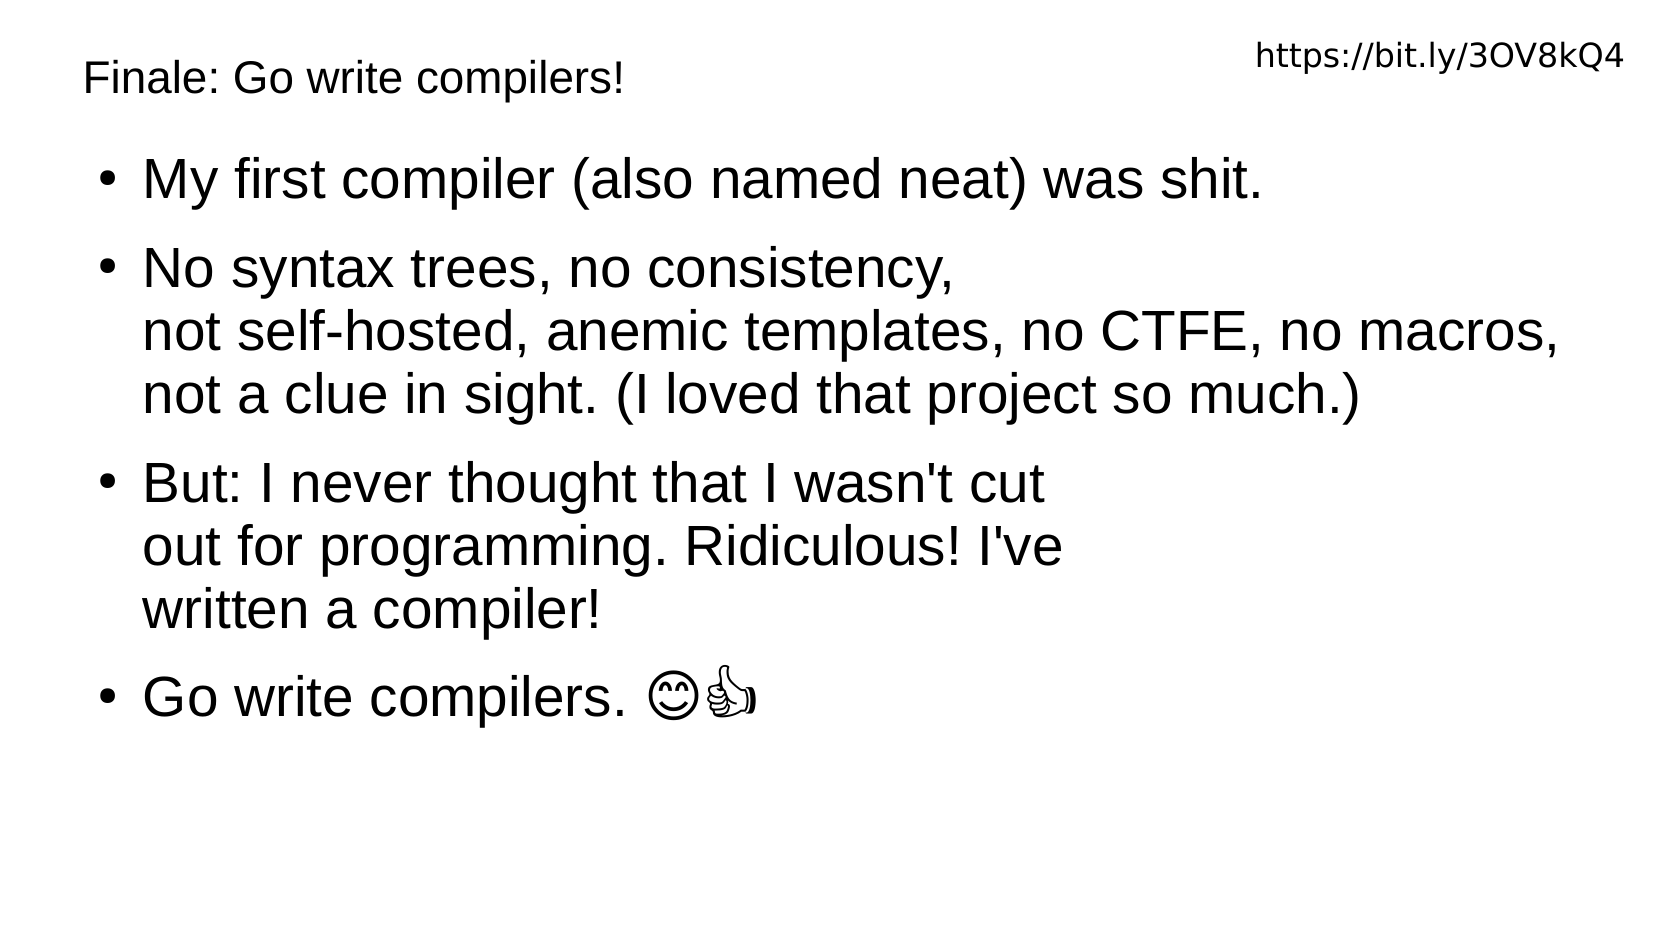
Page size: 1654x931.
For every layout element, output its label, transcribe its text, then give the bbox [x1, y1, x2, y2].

list My first compiler (also named neat) was shit. No syntax trees, no consistency, not self-hosted, anemic templates, no CTFE, no macros, not a clue in sight. (I loved that project so much.) But: I never thought that I wasn't cut out for programming. Ridiculous! I've written a compiler! Go write compilers. 😊👍 [82, 147, 1571, 758]
title Finale: Go write compilers! [82, 37, 1571, 119]
